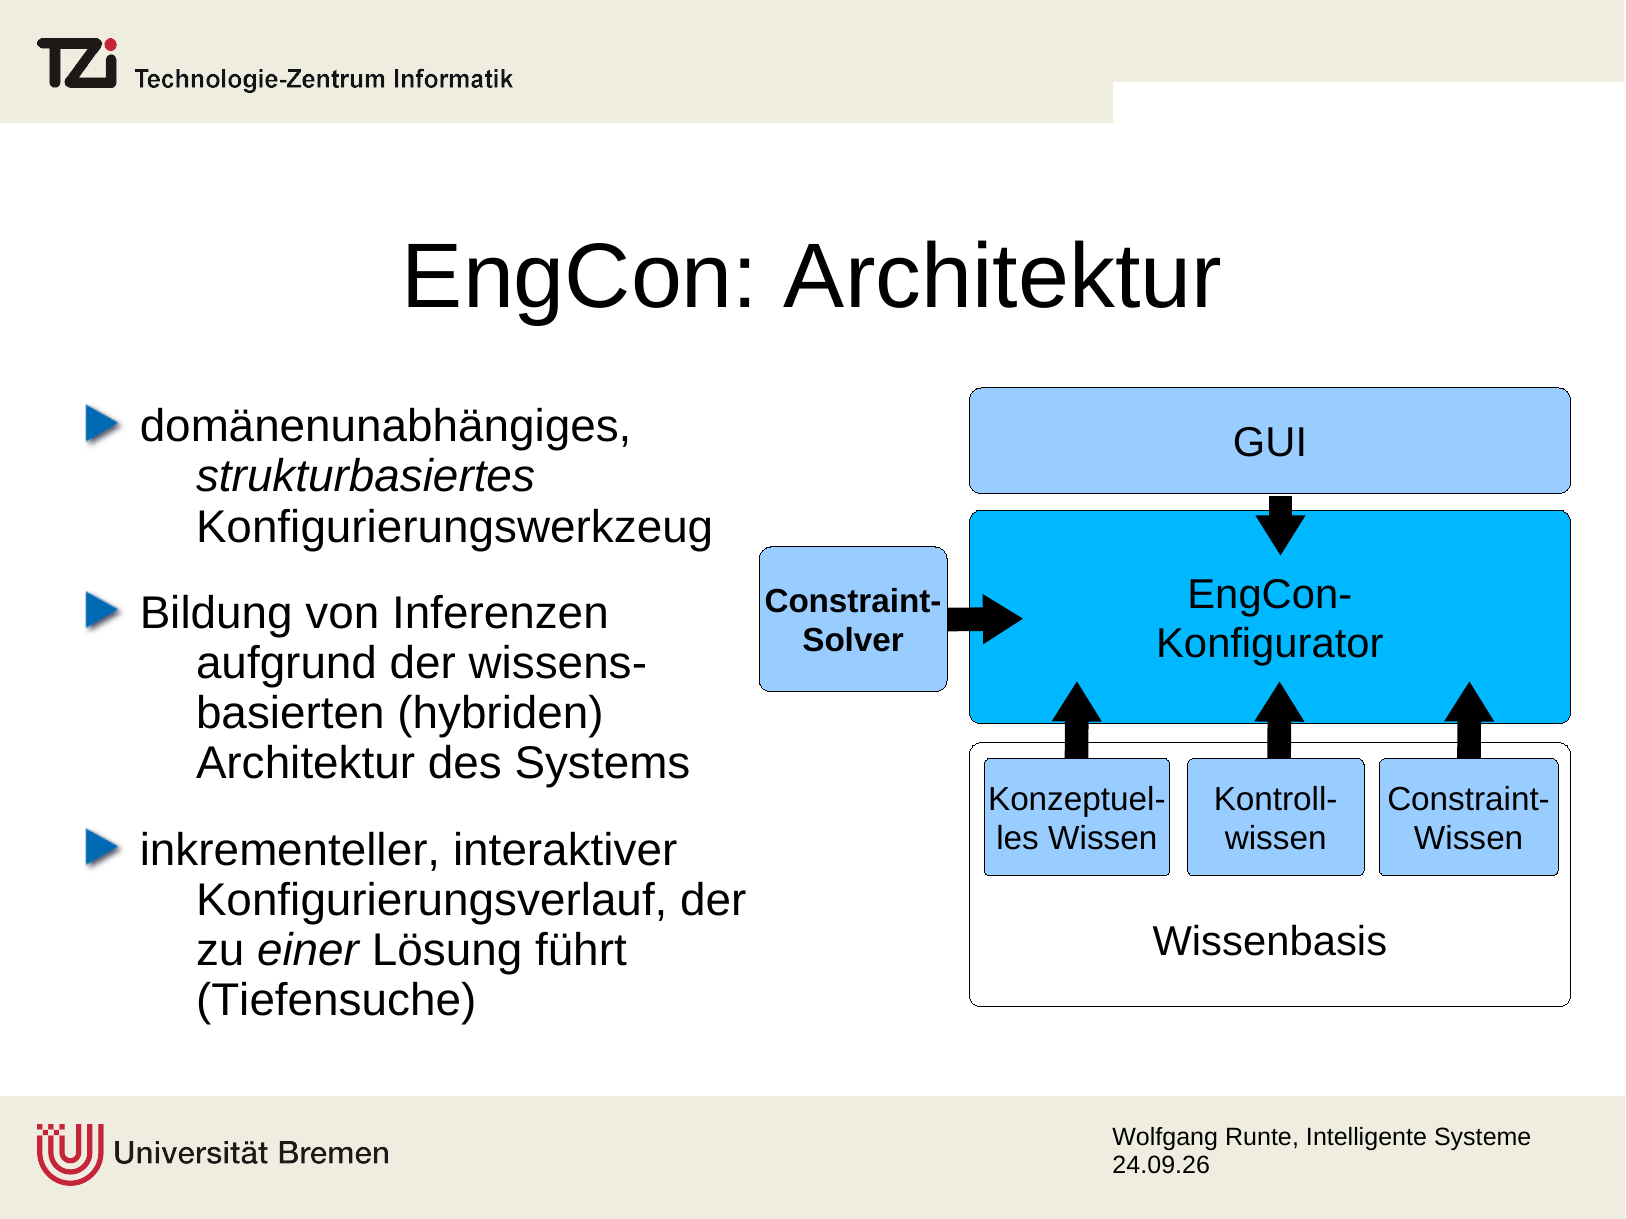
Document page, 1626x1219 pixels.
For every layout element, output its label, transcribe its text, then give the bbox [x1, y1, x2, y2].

list domänenunabhängiges, strukturbasiertes Konfigurierungswerkzeug Bildung von Inferenzen aufgrund der wissens-basierten (hybriden) Architektur des Systems inkrementeller, interaktiver Konfigurierungsverlauf, der zu einer Lösung führt (Tiefensuche) [83, 401, 748, 1055]
text_box Kontroll- wissen [1187, 758, 1365, 876]
picture [37, 1124, 388, 1186]
picture [37, 38, 513, 93]
text_box Constraint- Wissen [1379, 758, 1559, 876]
text_box GUI [969, 387, 1571, 494]
title EngCon: Architektur [112, 162, 1513, 393]
text_box Constraint- Solver [759, 546, 948, 692]
text_box EngCon- Konfigurator [969, 510, 1571, 724]
text_box Konzeptuel- les Wissen [984, 758, 1170, 876]
text_box Wissenbasis [969, 742, 1571, 1007]
